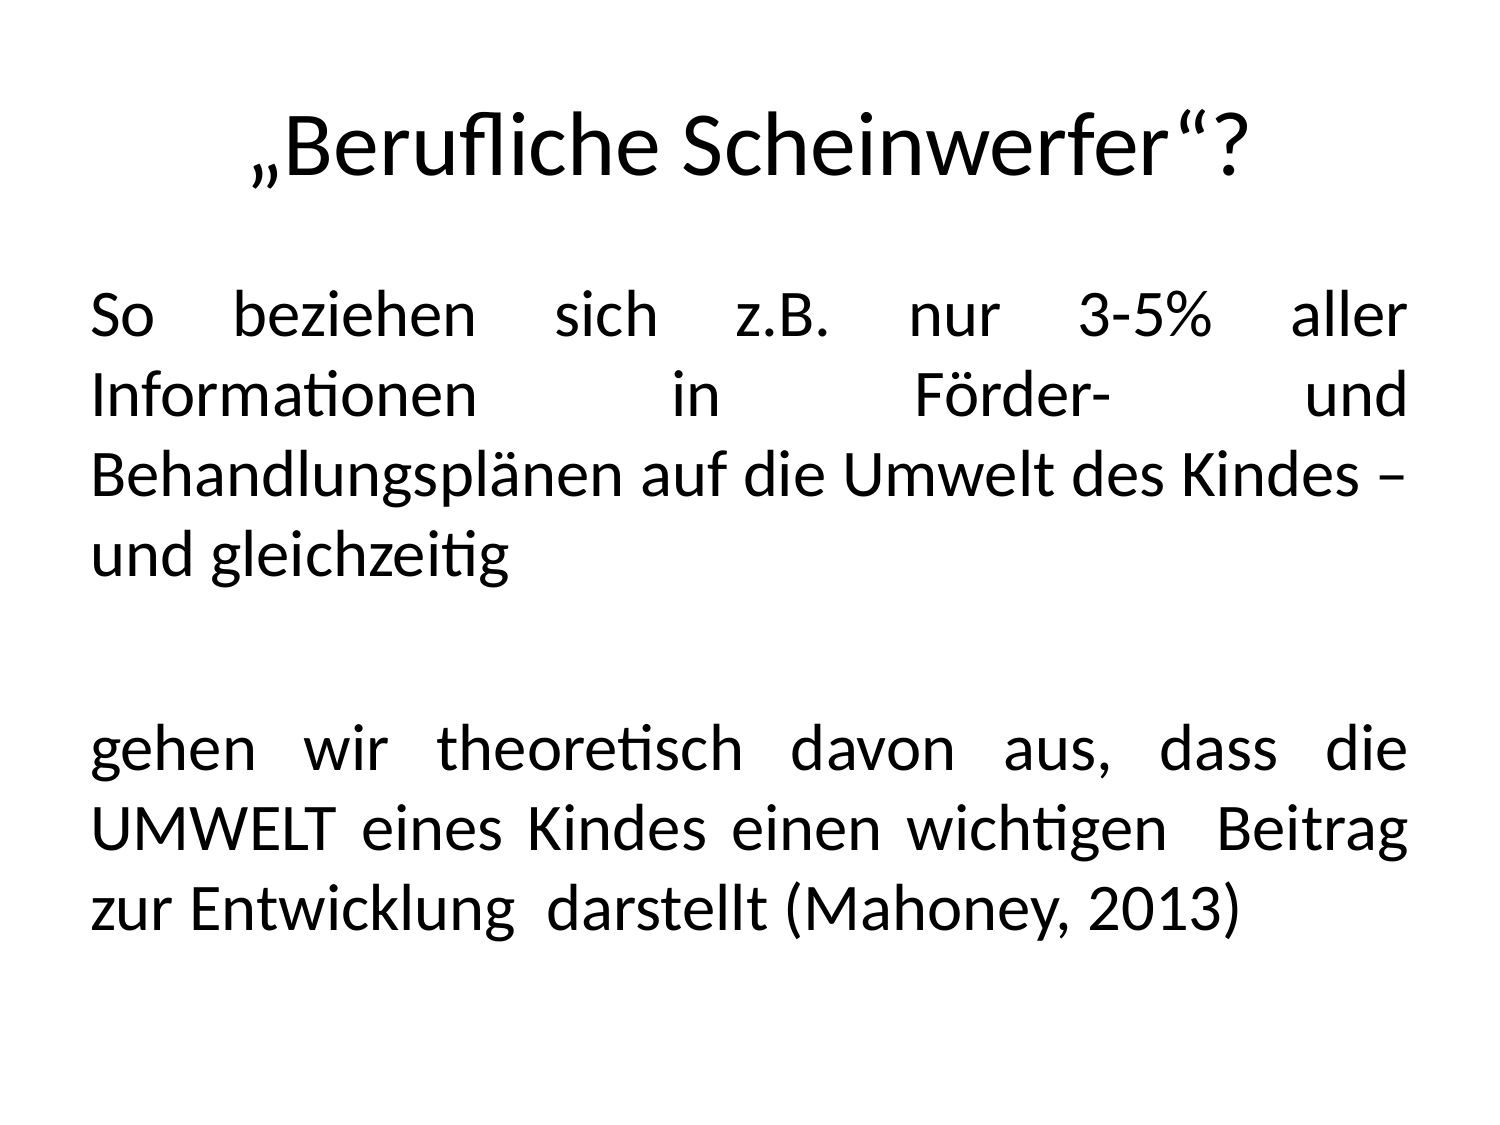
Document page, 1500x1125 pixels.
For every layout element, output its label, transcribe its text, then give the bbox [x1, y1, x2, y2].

title „Berufliche Scheinwerfer“? [75, 45, 1426, 233]
list So beziehen sich z.B. nur 3-5% aller Informationen in Förder- und Behandlungsplänen auf die Umwelt des Kindes – und gleichzeitig gehen wir theoretisch davon aus, dass die UMWELT eines Kindes einen wichtigen Beitrag zur Entwicklung darstellt (Mahoney, 2013) [75, 262, 1426, 1005]
